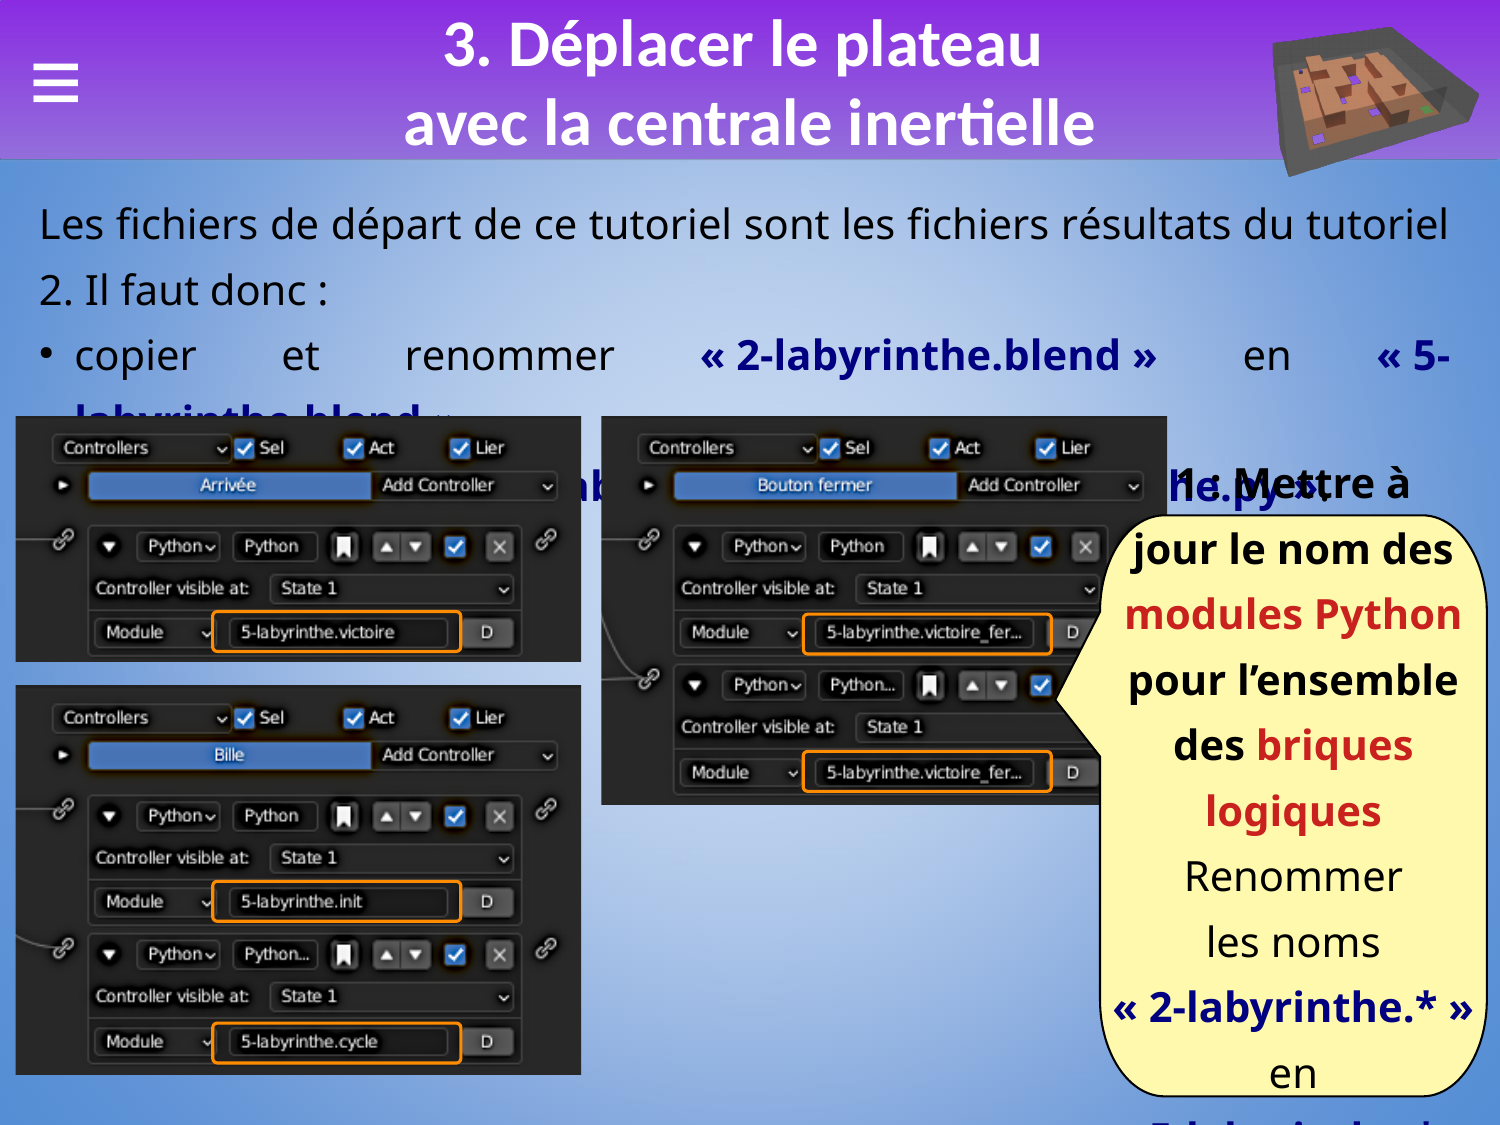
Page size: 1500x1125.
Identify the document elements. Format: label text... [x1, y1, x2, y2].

text_box 3. Déplacer le plateau avec la centrale inertielle [0, 0, 1500, 159]
text_box Les fichiers de départ de ce tutoriel sont les fichiers résultats du tutoriel 2. Il faut donc : copier et renommer « 2-labyrinthe.blend » en « 5-labyrinthe.blend », copier et renommer « 2-labyrinthe.py» en « 5-labyrinthe.py ». [24, 179, 1466, 386]
text_box ≡ [14, 23, 101, 141]
text_box 1 : Mettre à jour le nom des modules Python pour l’ensemble des briques logiques Renommer les noms « 2-labyrinthe.* » en « 5-labyrinthe.* » [1055, 515, 1487, 1097]
picture [0, 27, 1500, 1125]
